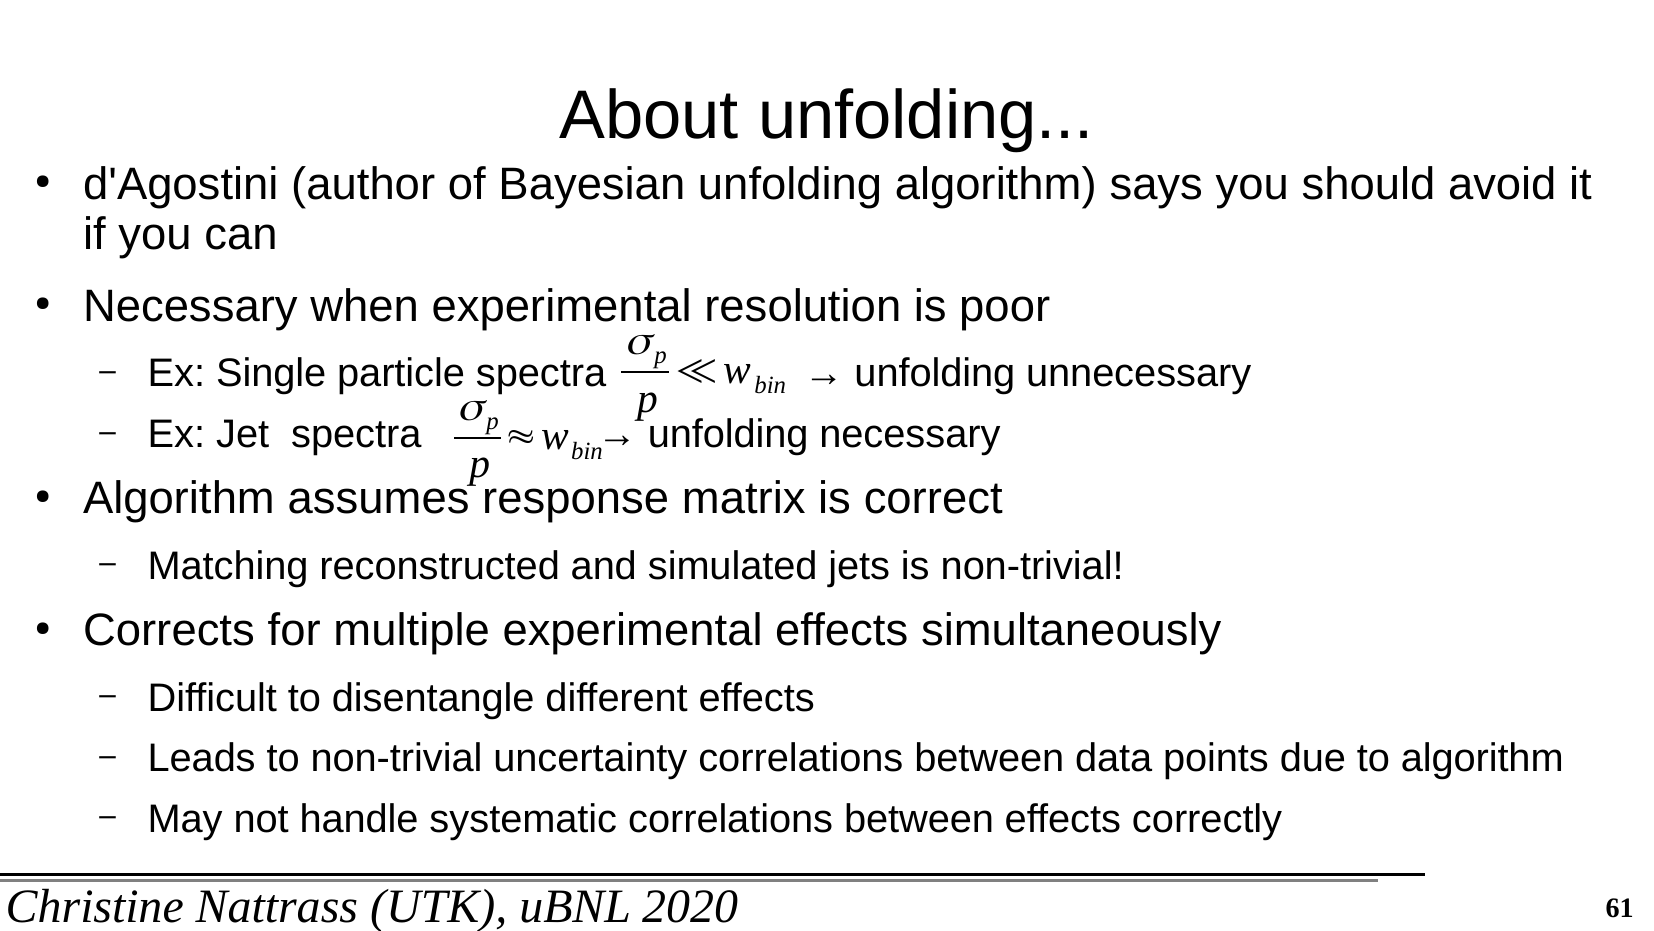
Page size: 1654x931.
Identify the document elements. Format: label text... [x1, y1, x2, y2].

title About unfolding... [82, 37, 1571, 157]
list d'Agostini (author of Bayesian unfolding algorithm) says you should avoid it if you can Necessary when experimental resolution is poor Ex: Single particle spectra → unfolding unnecessary Ex: Jet spectra → unfolding necessary Algorithm assumes response matrix is correct Matching reconstructed and simulated jets is non-trivial! Corrects for multiple experimental effects simultaneously Difficult to disentangle different effects Leads to non-trivial uncertainty correlations between data points due to algorithm May not handle systematic correlations between effects correctly [18, 157, 1616, 846]
chart [613, 332, 792, 422]
chart [445, 398, 609, 488]
